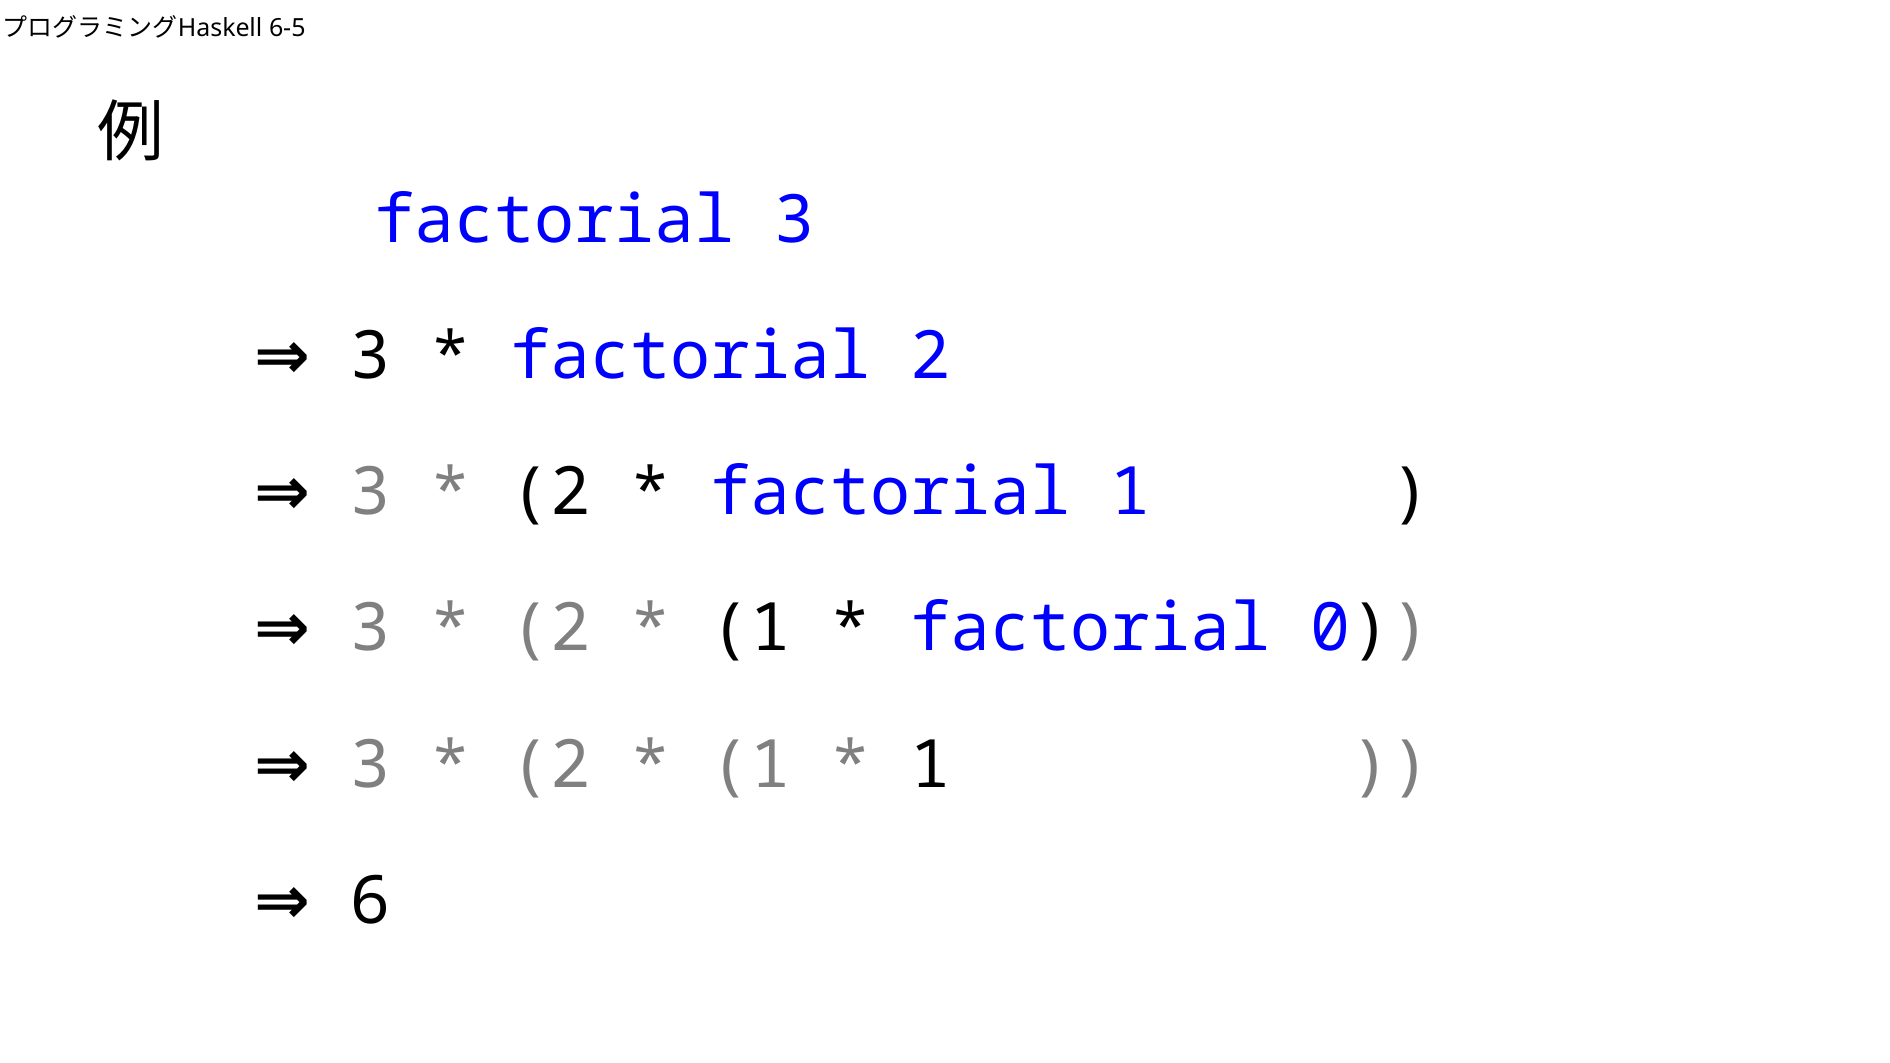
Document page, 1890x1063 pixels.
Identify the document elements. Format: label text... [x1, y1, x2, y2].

text_box factorial 3 ⇒ 3 * factorial 2 ⇒ 3 * (2 * factorial 1 ) ⇒ 3 * (2 * (1 * factorial 0)) ⇒ 3 * (2 * (1 * 1 )) ⇒ 6 [239, 163, 1578, 1007]
list 例 [94, 74, 1742, 148]
